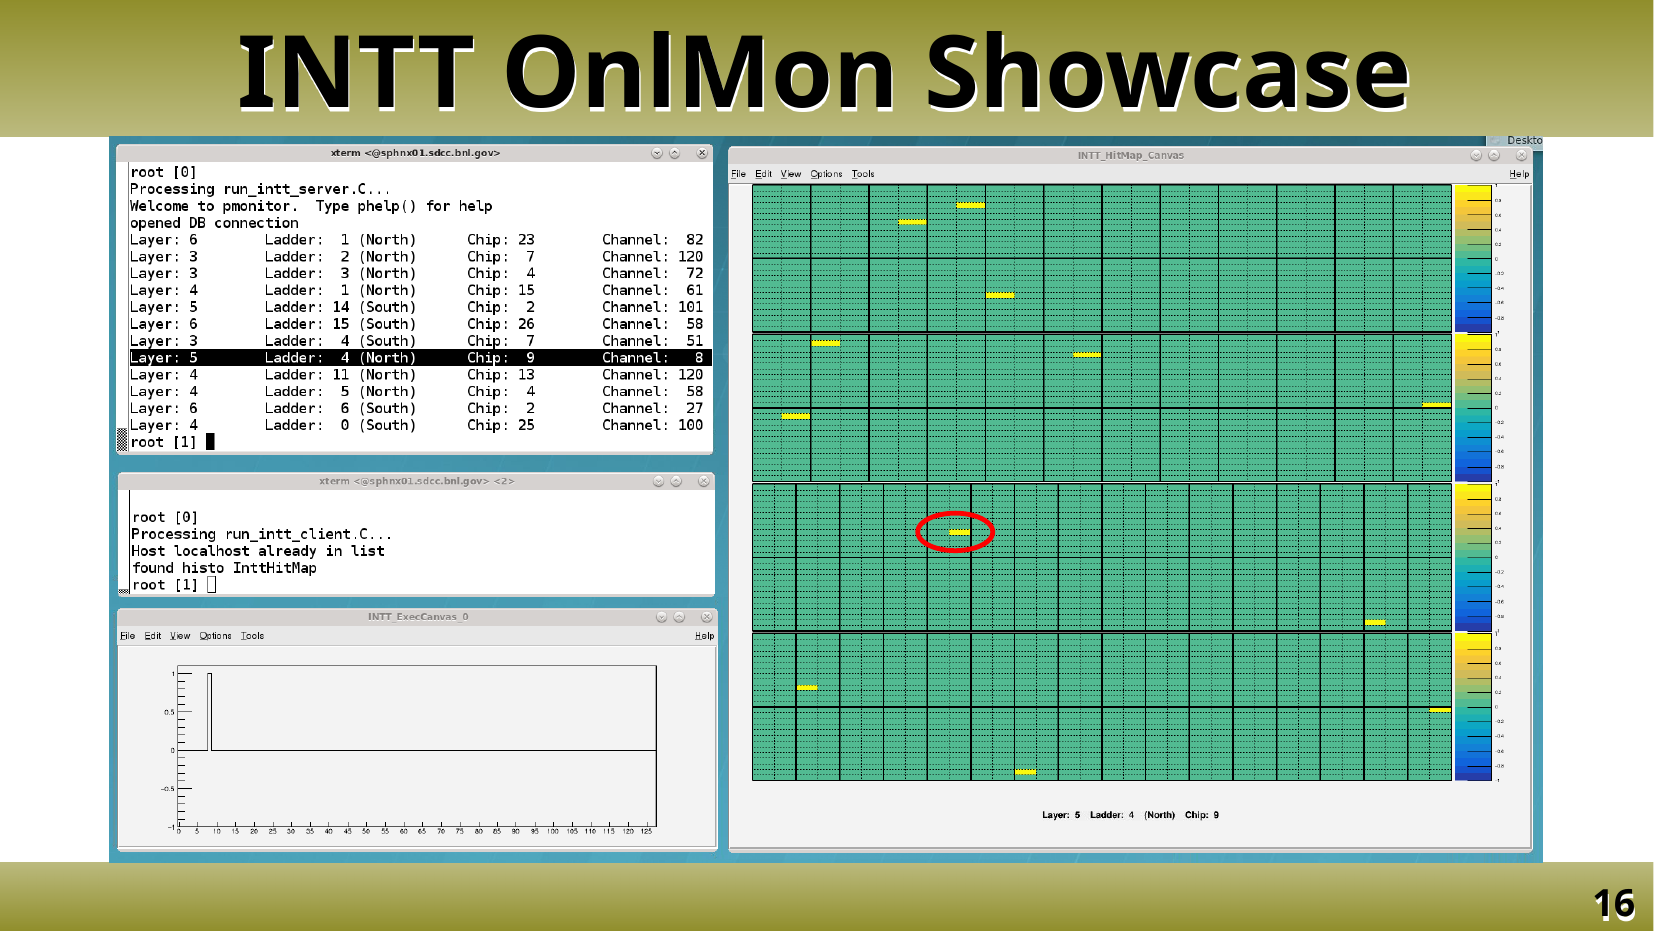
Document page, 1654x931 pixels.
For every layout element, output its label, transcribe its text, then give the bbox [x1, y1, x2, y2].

picture [109, 136, 1543, 863]
text_box 16 [825, 864, 1651, 931]
text_box [0, 862, 1654, 931]
text_box INTT OnlMon Showcase [0, 0, 1651, 137]
